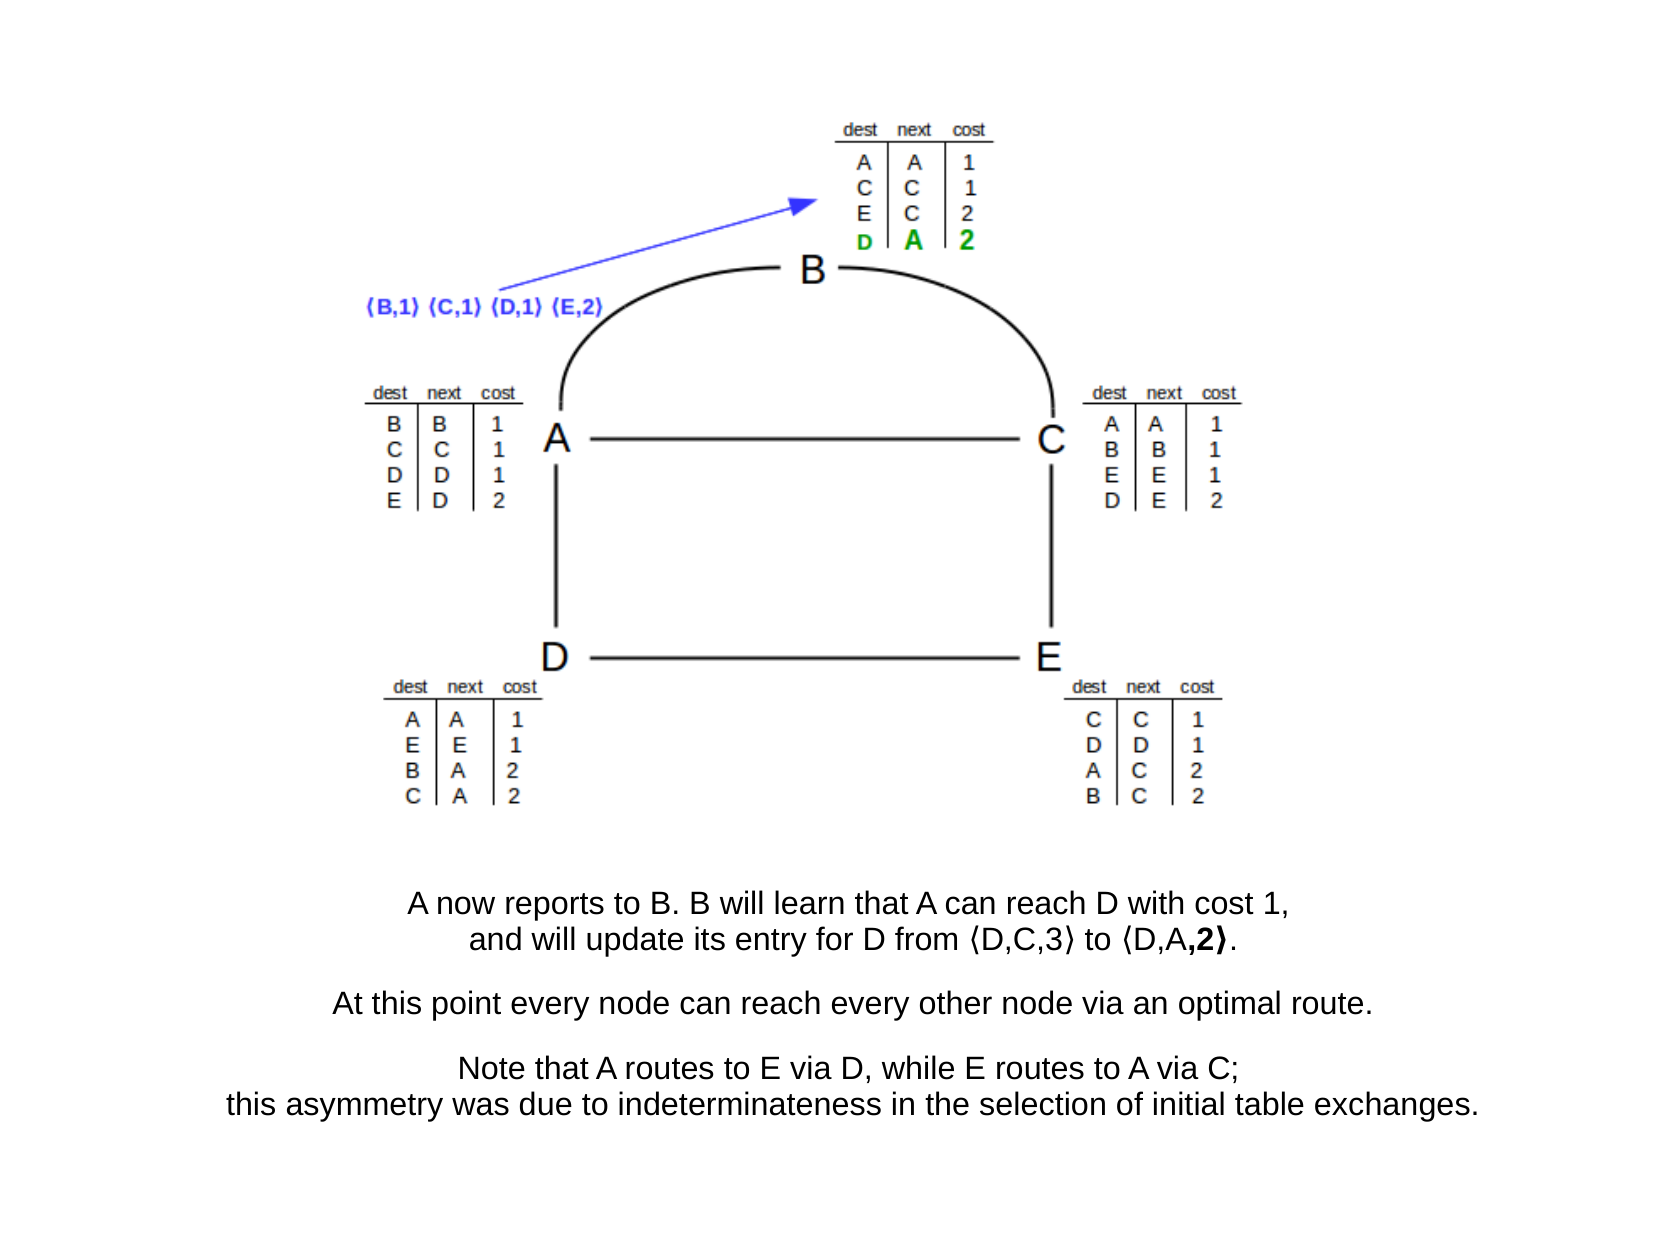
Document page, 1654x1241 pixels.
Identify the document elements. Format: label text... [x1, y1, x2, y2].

list A now reports to B. B will learn that A can reach D with cost 1, and will update its entry for D from ⟨D,C,3⟩ to ⟨D,A,2⟩. At this point every node can reach every other node via an optimal route. Note that A routes to E via D, while E routes to A via C; this asymmetry was due to indeterminateness in the selection of initial table exchanges. [75, 885, 1564, 1126]
picture [350, 104, 1285, 871]
